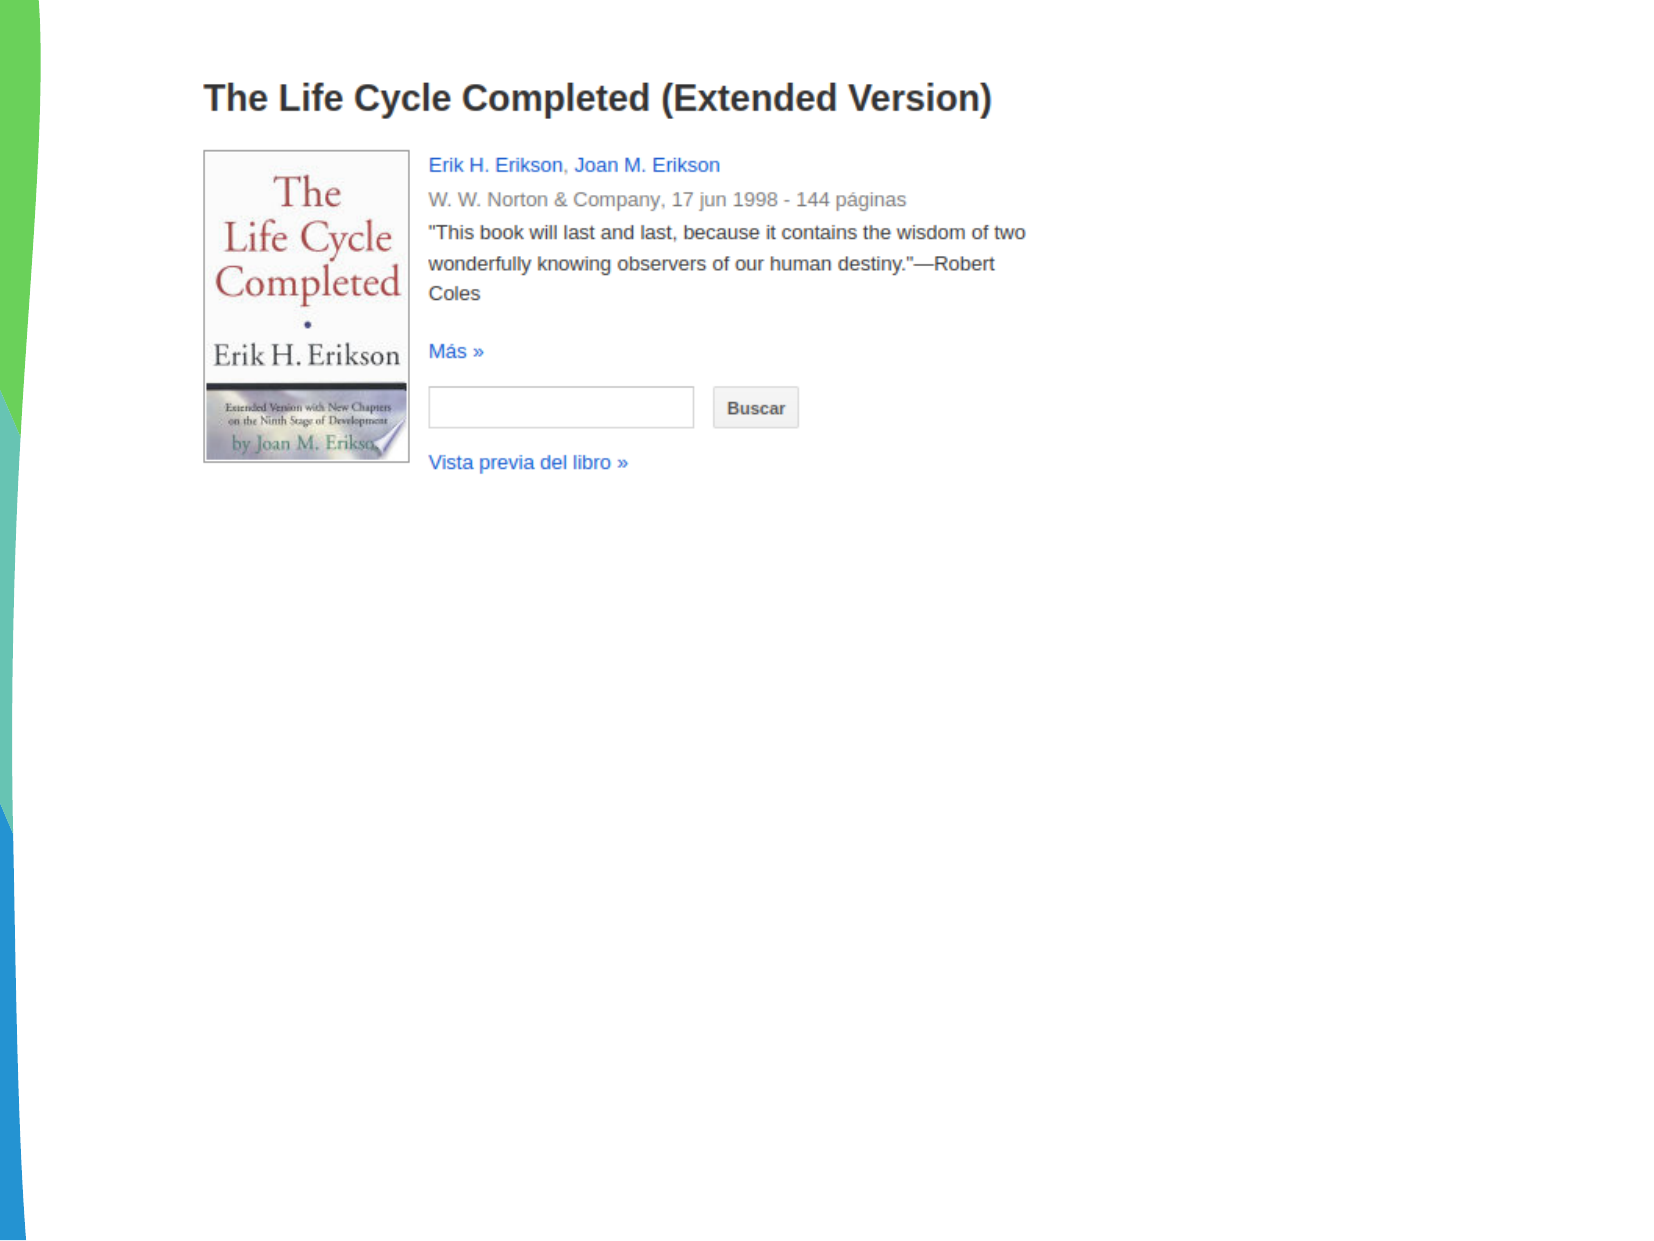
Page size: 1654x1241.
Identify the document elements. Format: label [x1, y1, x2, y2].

picture [177, 47, 1184, 532]
